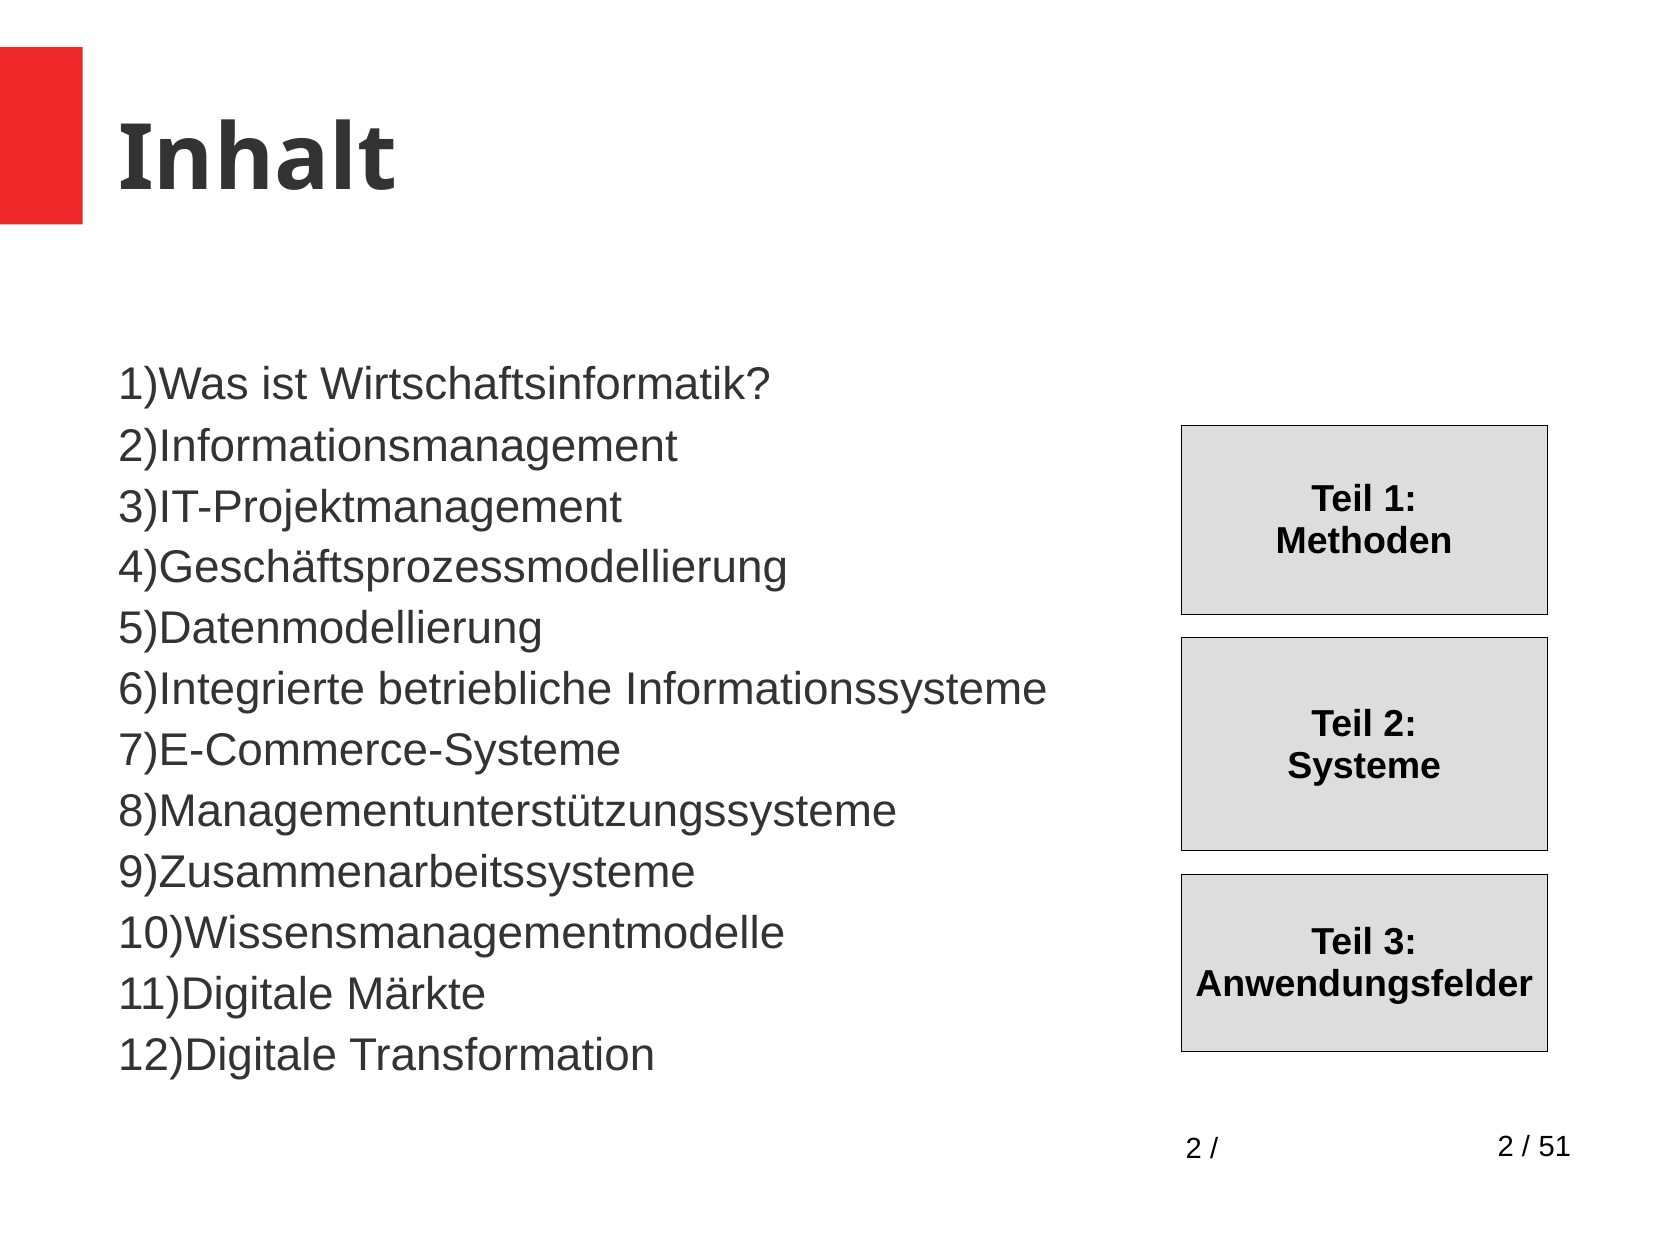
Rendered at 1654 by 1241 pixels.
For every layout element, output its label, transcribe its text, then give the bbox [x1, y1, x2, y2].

title Inhalt [118, 49, 1571, 257]
text_box <Foliennummer> / [1185, 1129, 1571, 1216]
text_box Teil 1: Methoden [1181, 425, 1548, 615]
text_box Teil 2: Systeme [1181, 637, 1548, 851]
list Was ist Wirtschaftsinformatik? Informationsmanagement IT-Projektmanagement Geschäftsprozessmodellierung Datenmodellierung Integrierte betriebliche Informationssysteme E-Commerce-Systeme Managementunterstützungssysteme Zusammenarbeitssysteme Wissensmanagementmodelle Digitale Märkte Digitale Transformation [118, 354, 1536, 1074]
text_box Teil 3: Anwendungsfelder [1181, 874, 1548, 1052]
